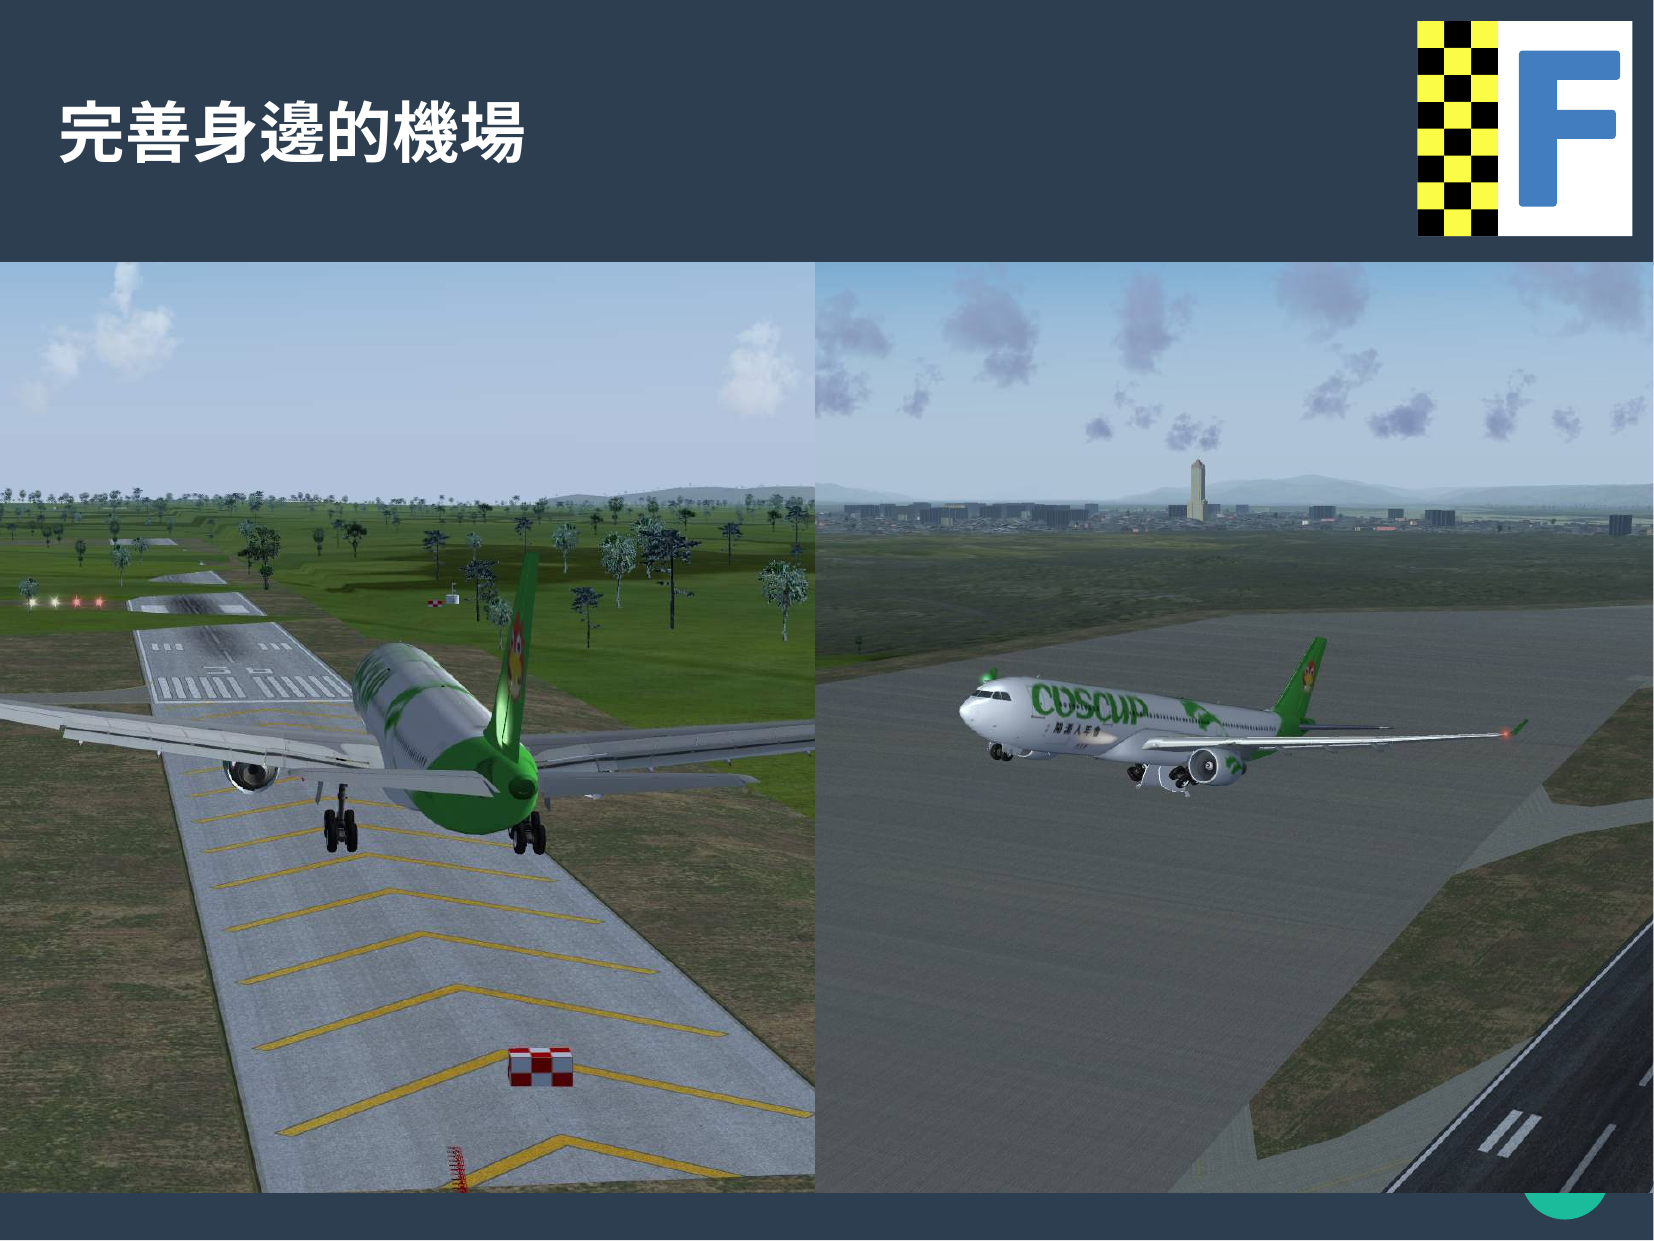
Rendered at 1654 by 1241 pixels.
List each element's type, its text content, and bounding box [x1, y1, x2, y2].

title 完善身邊的機場 [59, 49, 1595, 207]
picture [0, 262, 1654, 1193]
